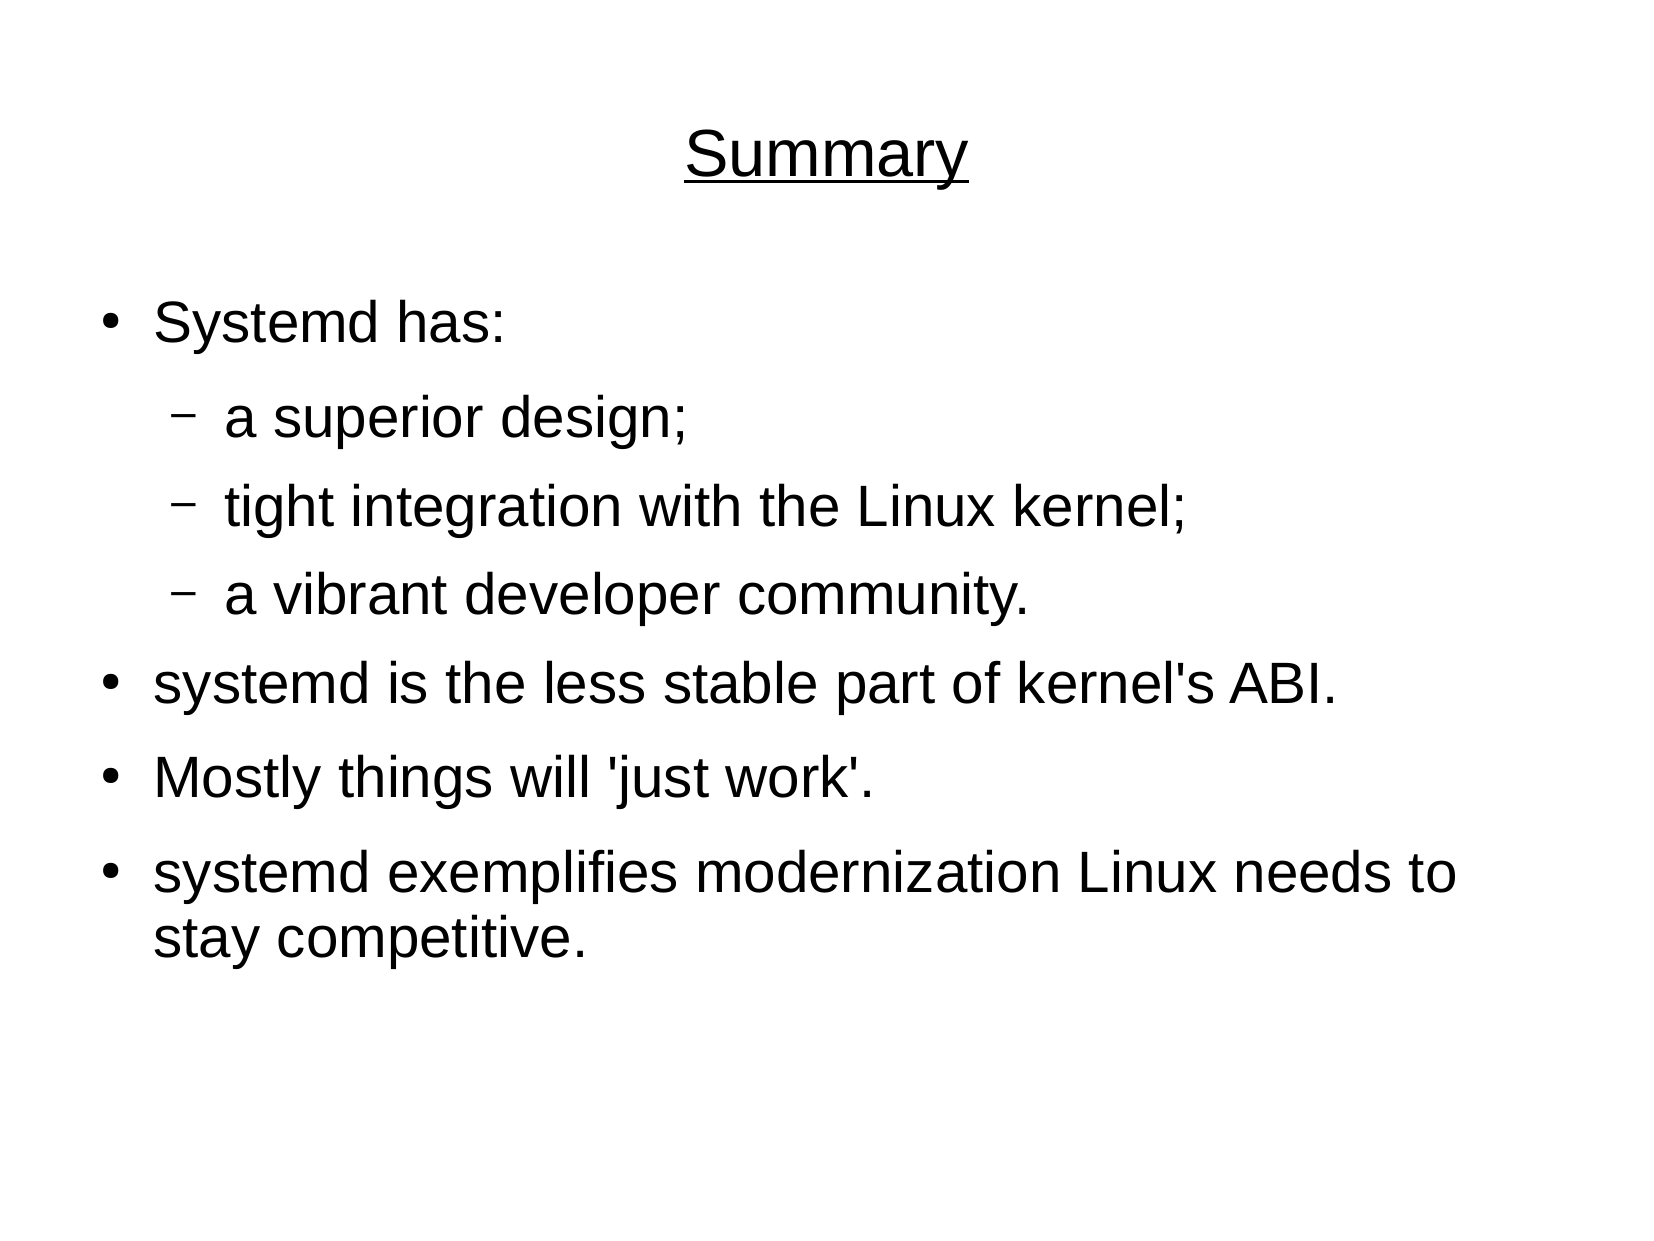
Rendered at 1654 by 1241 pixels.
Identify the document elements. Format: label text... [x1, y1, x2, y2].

title Summary [82, 49, 1571, 257]
list Systemd has: a superior design; tight integration with the Linux kernel; a vibrant developer community. systemd is the less stable part of kernel's ABI. Mostly things will 'just work'. systemd exemplifies modernization Linux needs to stay competitive. [82, 290, 1571, 1010]
